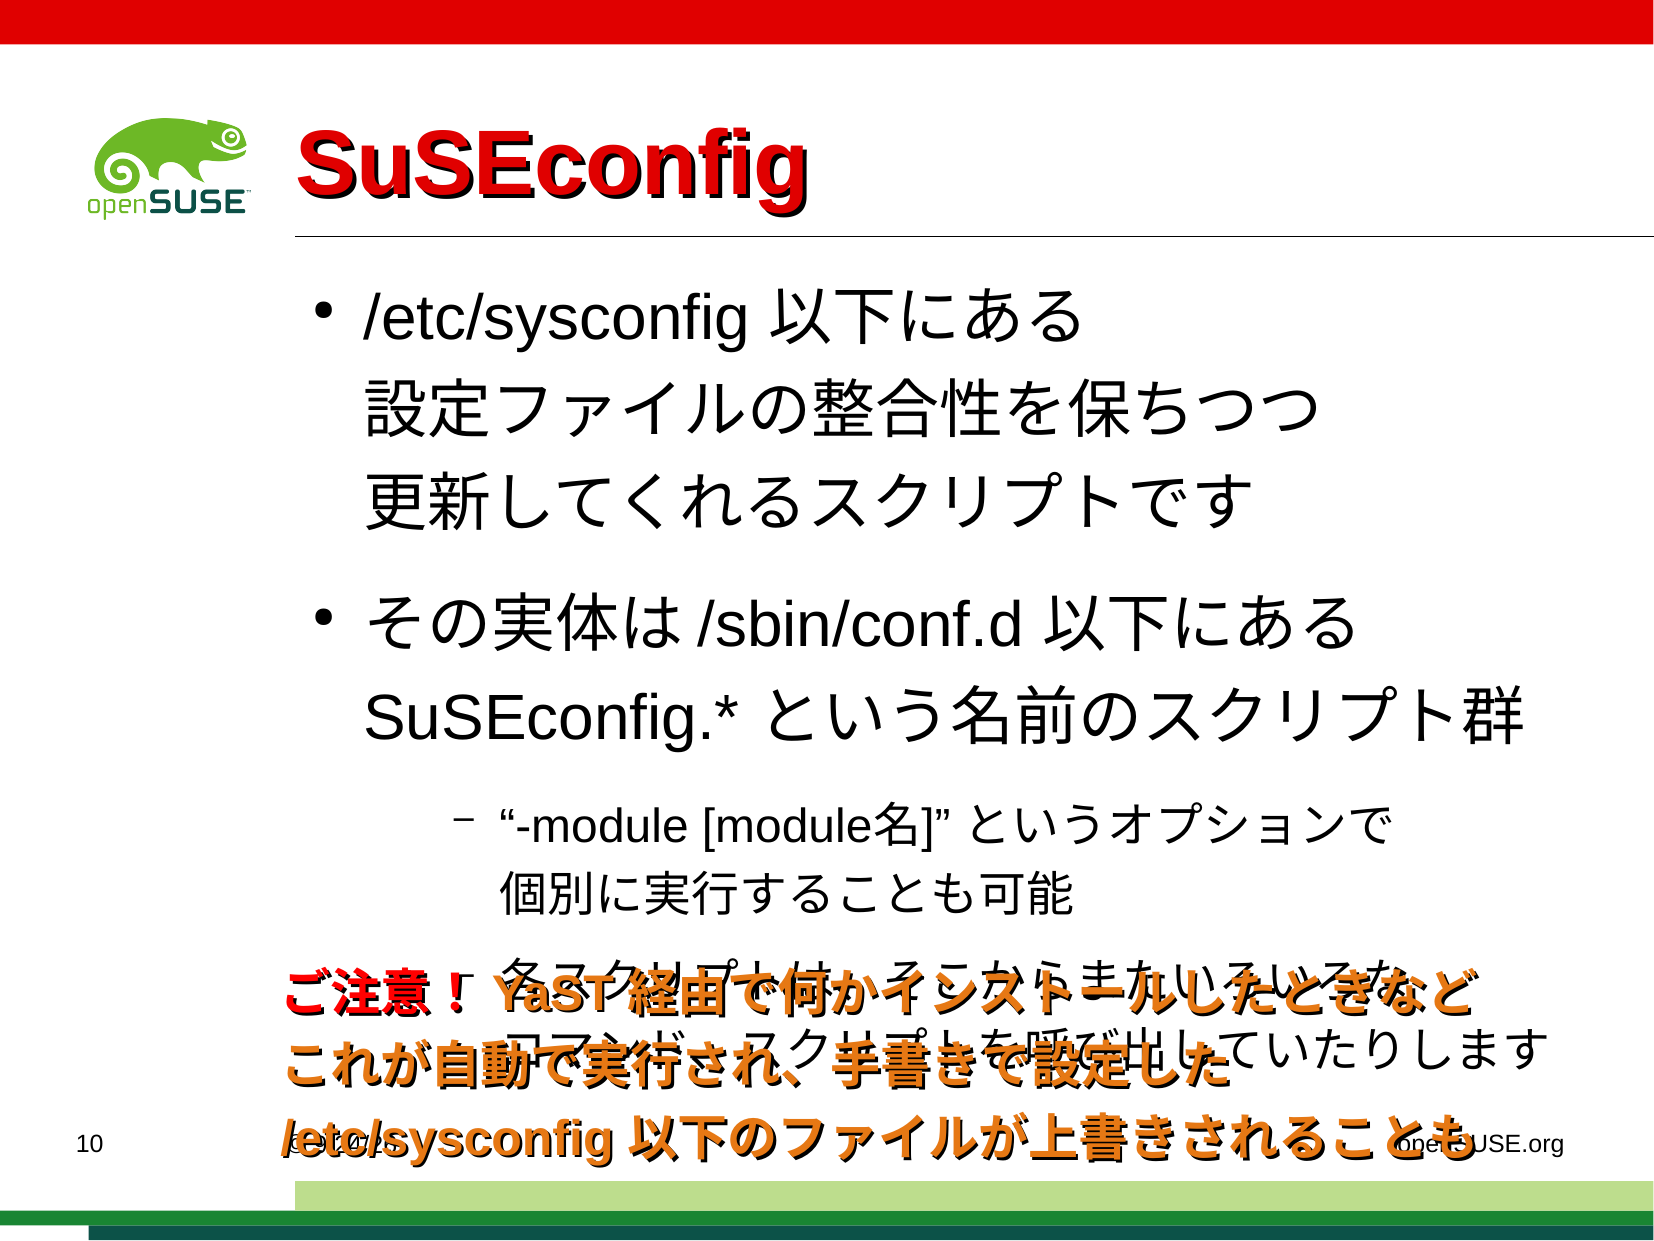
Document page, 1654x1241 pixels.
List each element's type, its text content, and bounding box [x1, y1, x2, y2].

text_box ご注意！ YaST 経由で何かインストールしたときなど これが自動で実行され、手書きで設定した /etc/sysconfig 以下のファイルが上書きされることも [265, 944, 1565, 1121]
text_box [0, 0, 1654, 45]
picture [88, 118, 251, 220]
text_box [0, 1181, 1654, 1241]
text_box openSUSE.org [1373, 1122, 1580, 1164]
list /etc/sysconfig 以下にある 設定ファイルの整合性を保ちつつ 更新してくれるスクリプトです その実体は /sbin/conf.d 以下にある SuSEconfig.* という名前のスクリプト群 “-module [module名]” というオプションで 個別に実行することも可能 各スクリプトは、そこからまたいろいろな コマンド、スクリプトを呼び出していたりします [295, 265, 1565, 944]
text_box <番号> [88, 1122, 178, 1164]
title SuSEconfig [295, 113, 1571, 212]
text_box © 2/19/09 Satoru Matsumoto [271, 1122, 661, 1166]
